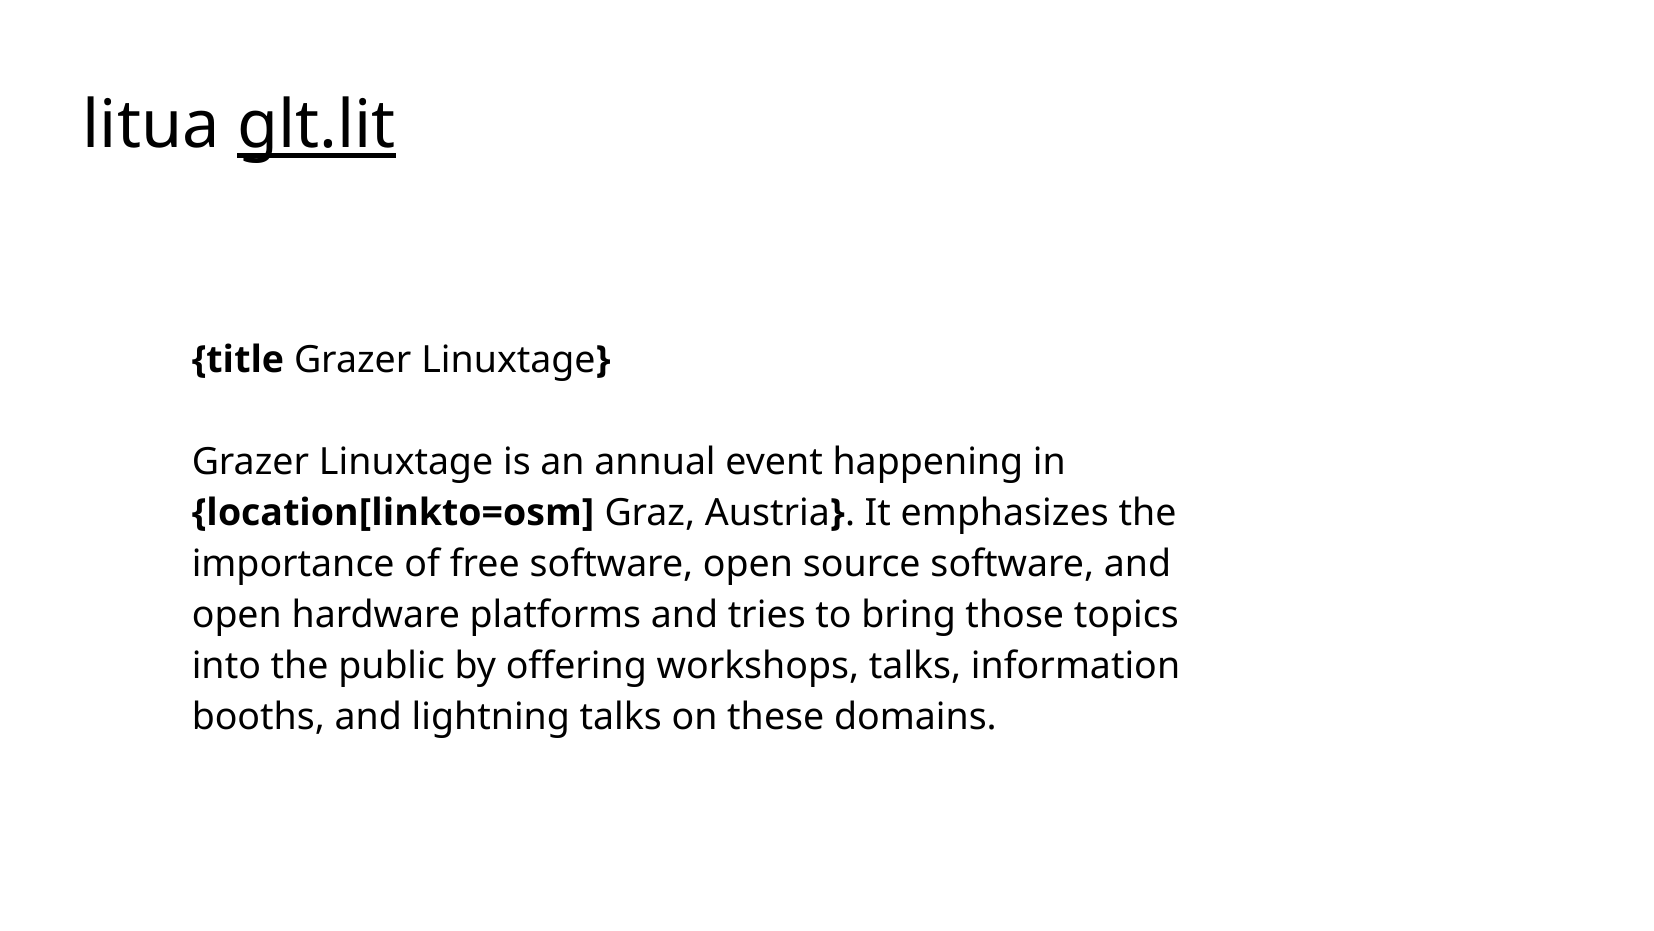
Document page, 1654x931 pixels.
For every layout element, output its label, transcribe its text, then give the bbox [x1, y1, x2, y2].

text_box litua glt.lit [82, 37, 1571, 207]
text_box {title Grazer Linuxtage} Grazer Linuxtage is an annual event happening in {location[linkto=osm] Graz, Austria}. It emphasizes the importance of free software, open source software, and open hardware platforms and tries to bring those topics into the public by offering workshops, talks, information booths, and lightning talks on these domains. [177, 324, 1211, 748]
